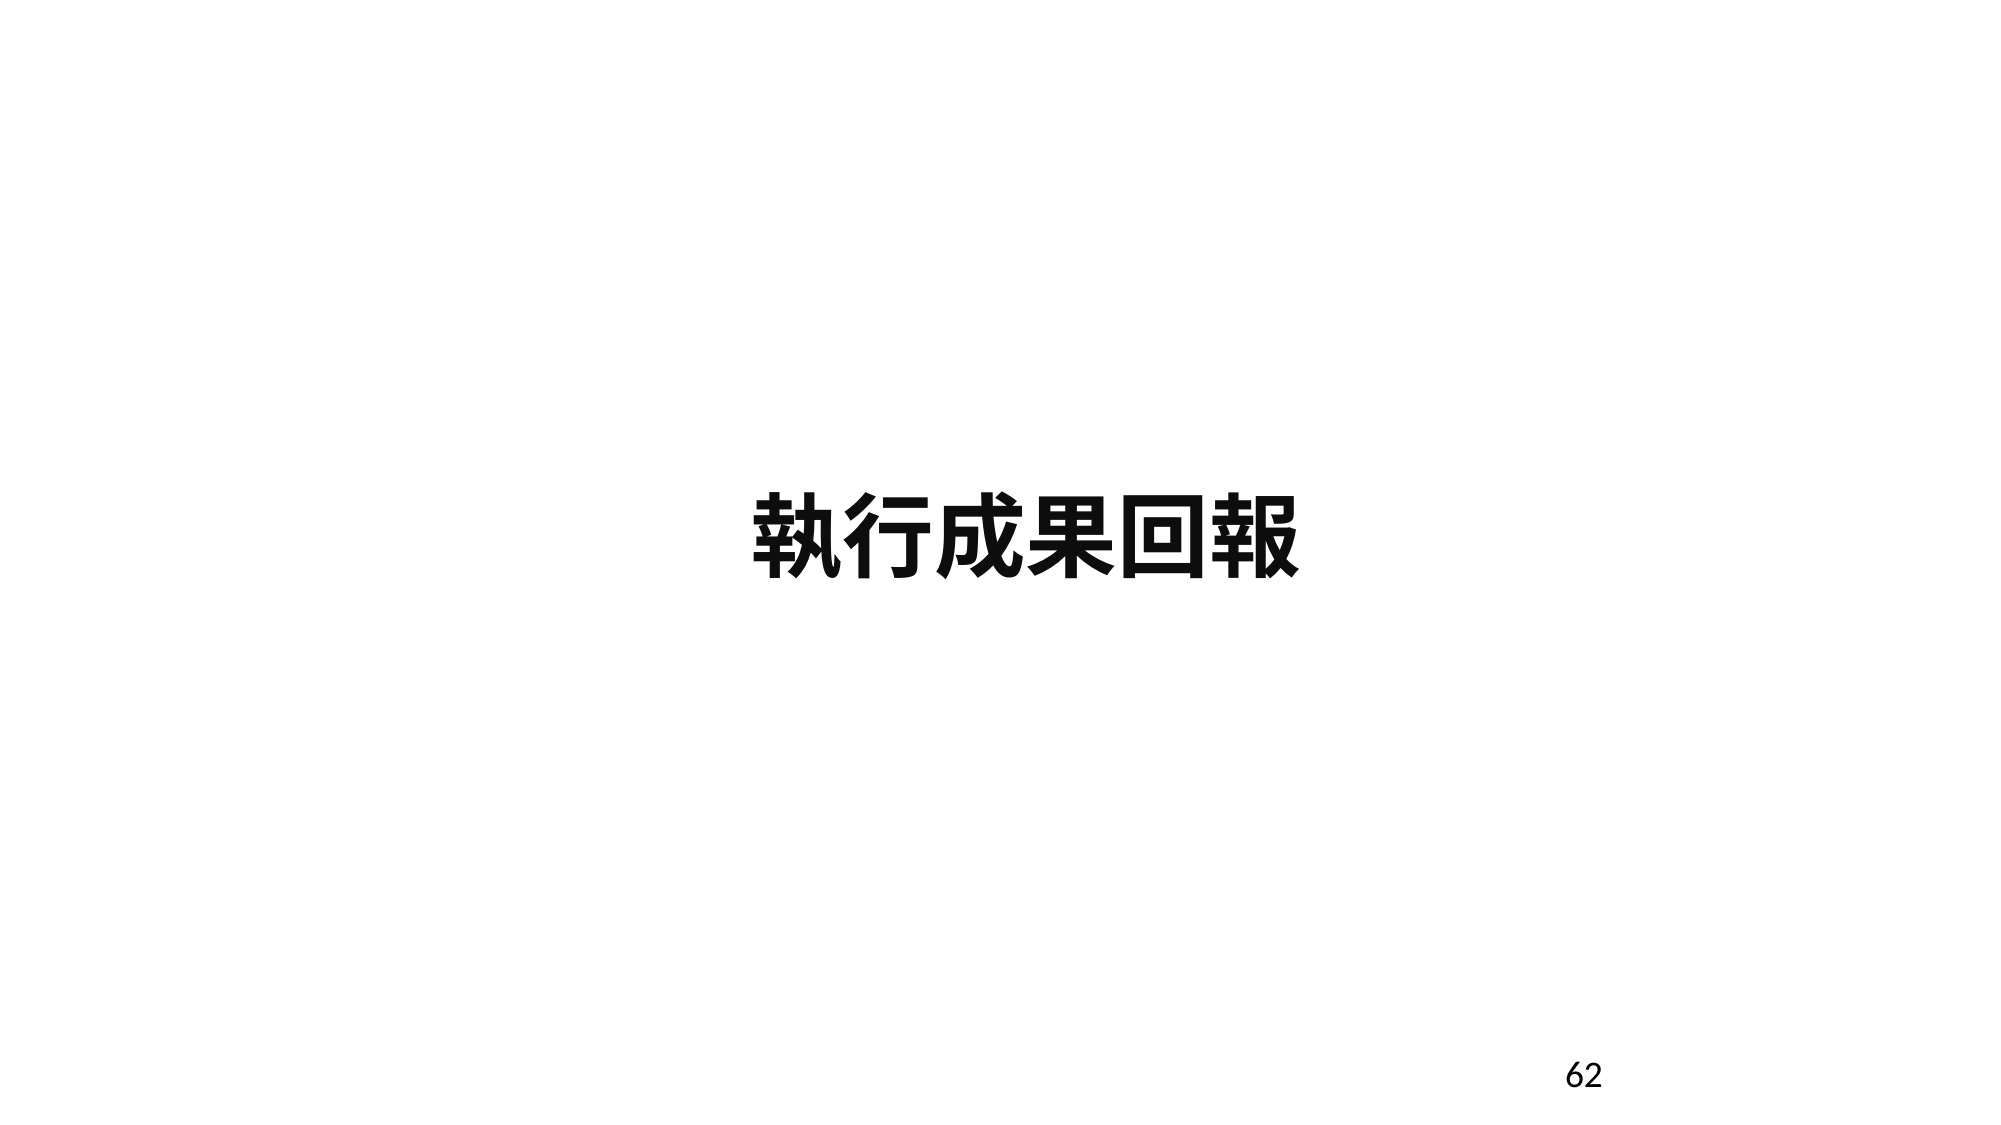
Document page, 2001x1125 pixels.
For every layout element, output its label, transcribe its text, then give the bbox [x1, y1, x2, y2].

text_box 執行成果回報 [736, 471, 1316, 596]
text_box [1550, 1042, 2000, 1103]
